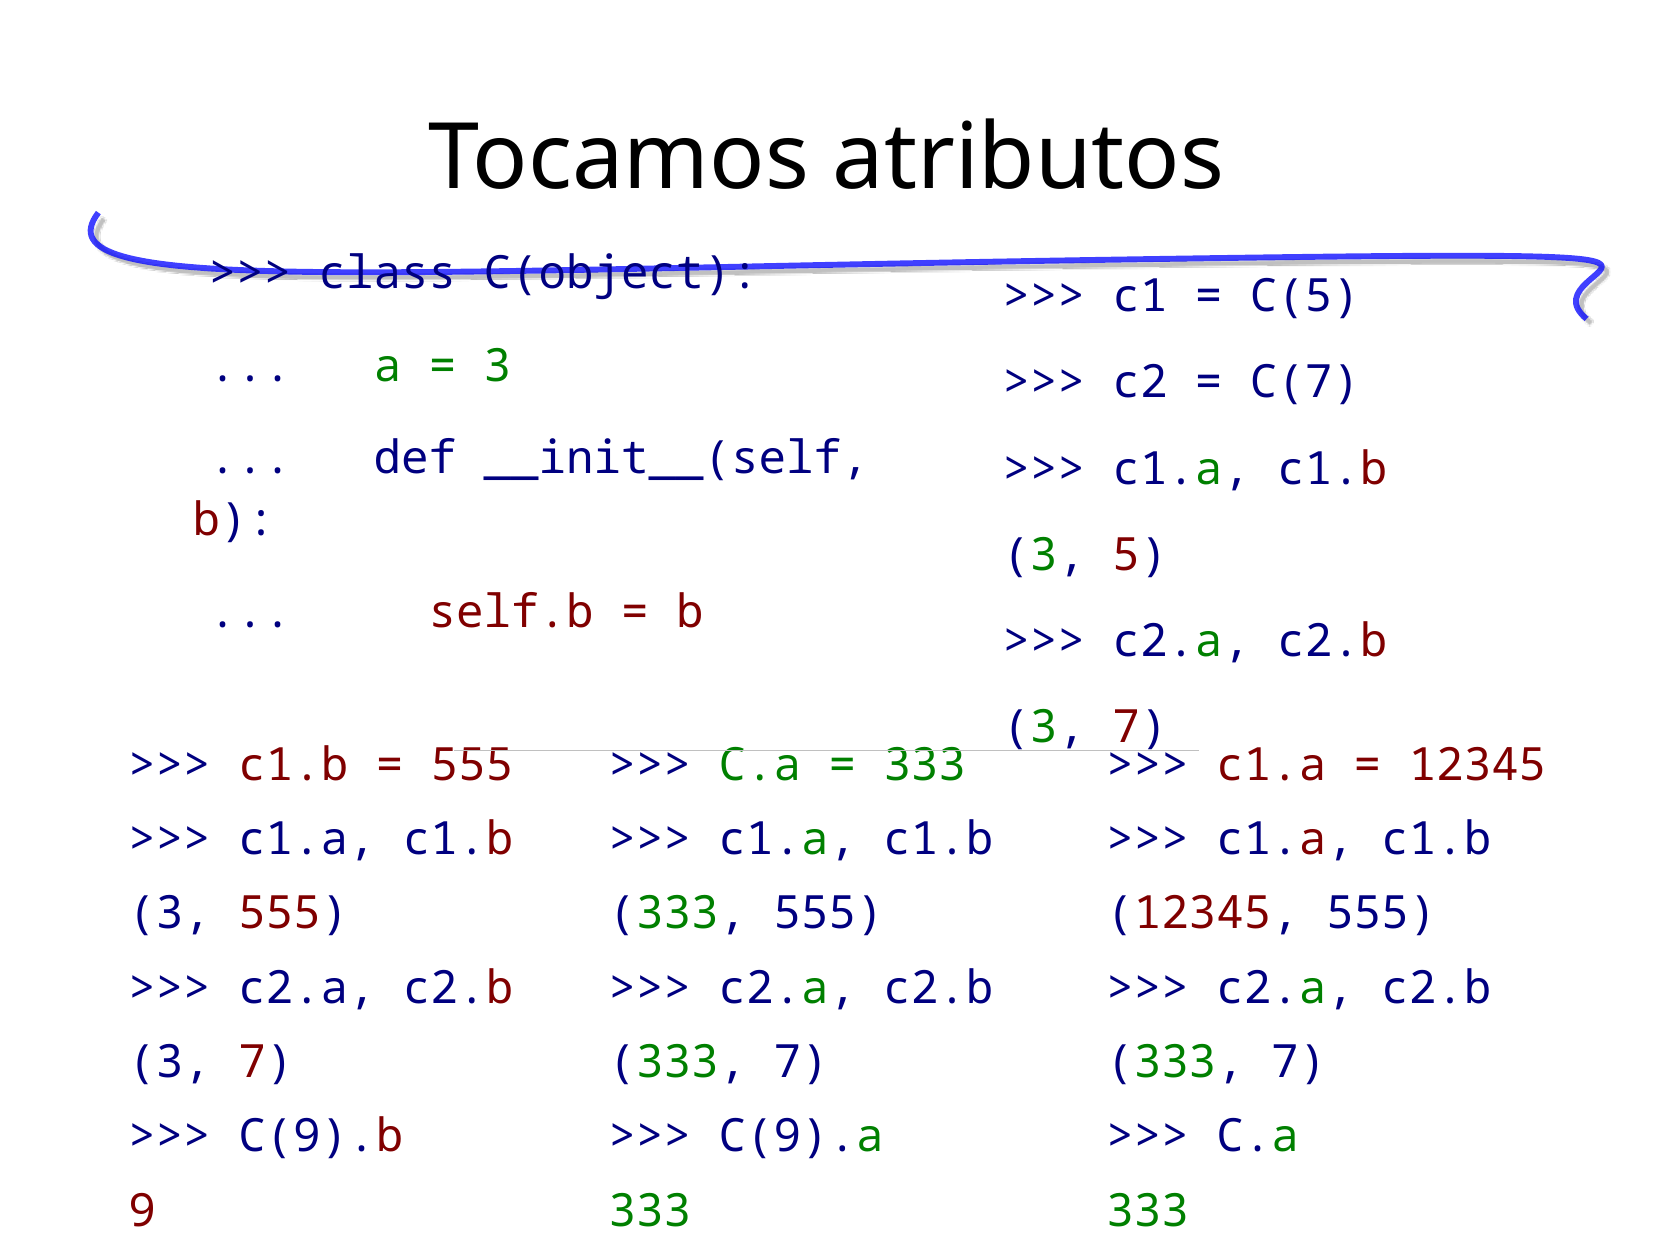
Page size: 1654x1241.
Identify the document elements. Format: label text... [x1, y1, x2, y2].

title Tocamos atributos [82, 49, 1571, 257]
text_box >>> c1 = C(5) >>> c2 = C(7) >>> c1.a, c1.b (3, 5) >>> c2.a, c2.b (3, 7) [986, 312, 1512, 706]
text_box >>> c1.b = 555 >>> c1.a, c1.b (3, 555) >>> c2.a, c2.b (3, 7) >>> C(9).b 9 [112, 789, 582, 1182]
text_box >>> c1.a = 12345 >>> c1.a, c1.b (12345, 555) >>> c2.a, c2.b (333, 7) >>> C.a 333 [1090, 789, 1560, 1182]
text_box >>> C.a = 333 >>> c1.a, c1.b (333, 555) >>> c2.a, c2.b (333, 7) >>> C(9).a 333 [592, 789, 1062, 1182]
subtitle >>> class C(object): ... a = 3 ... def __init__(self, b): ... self.b = b [192, 312, 934, 661]
